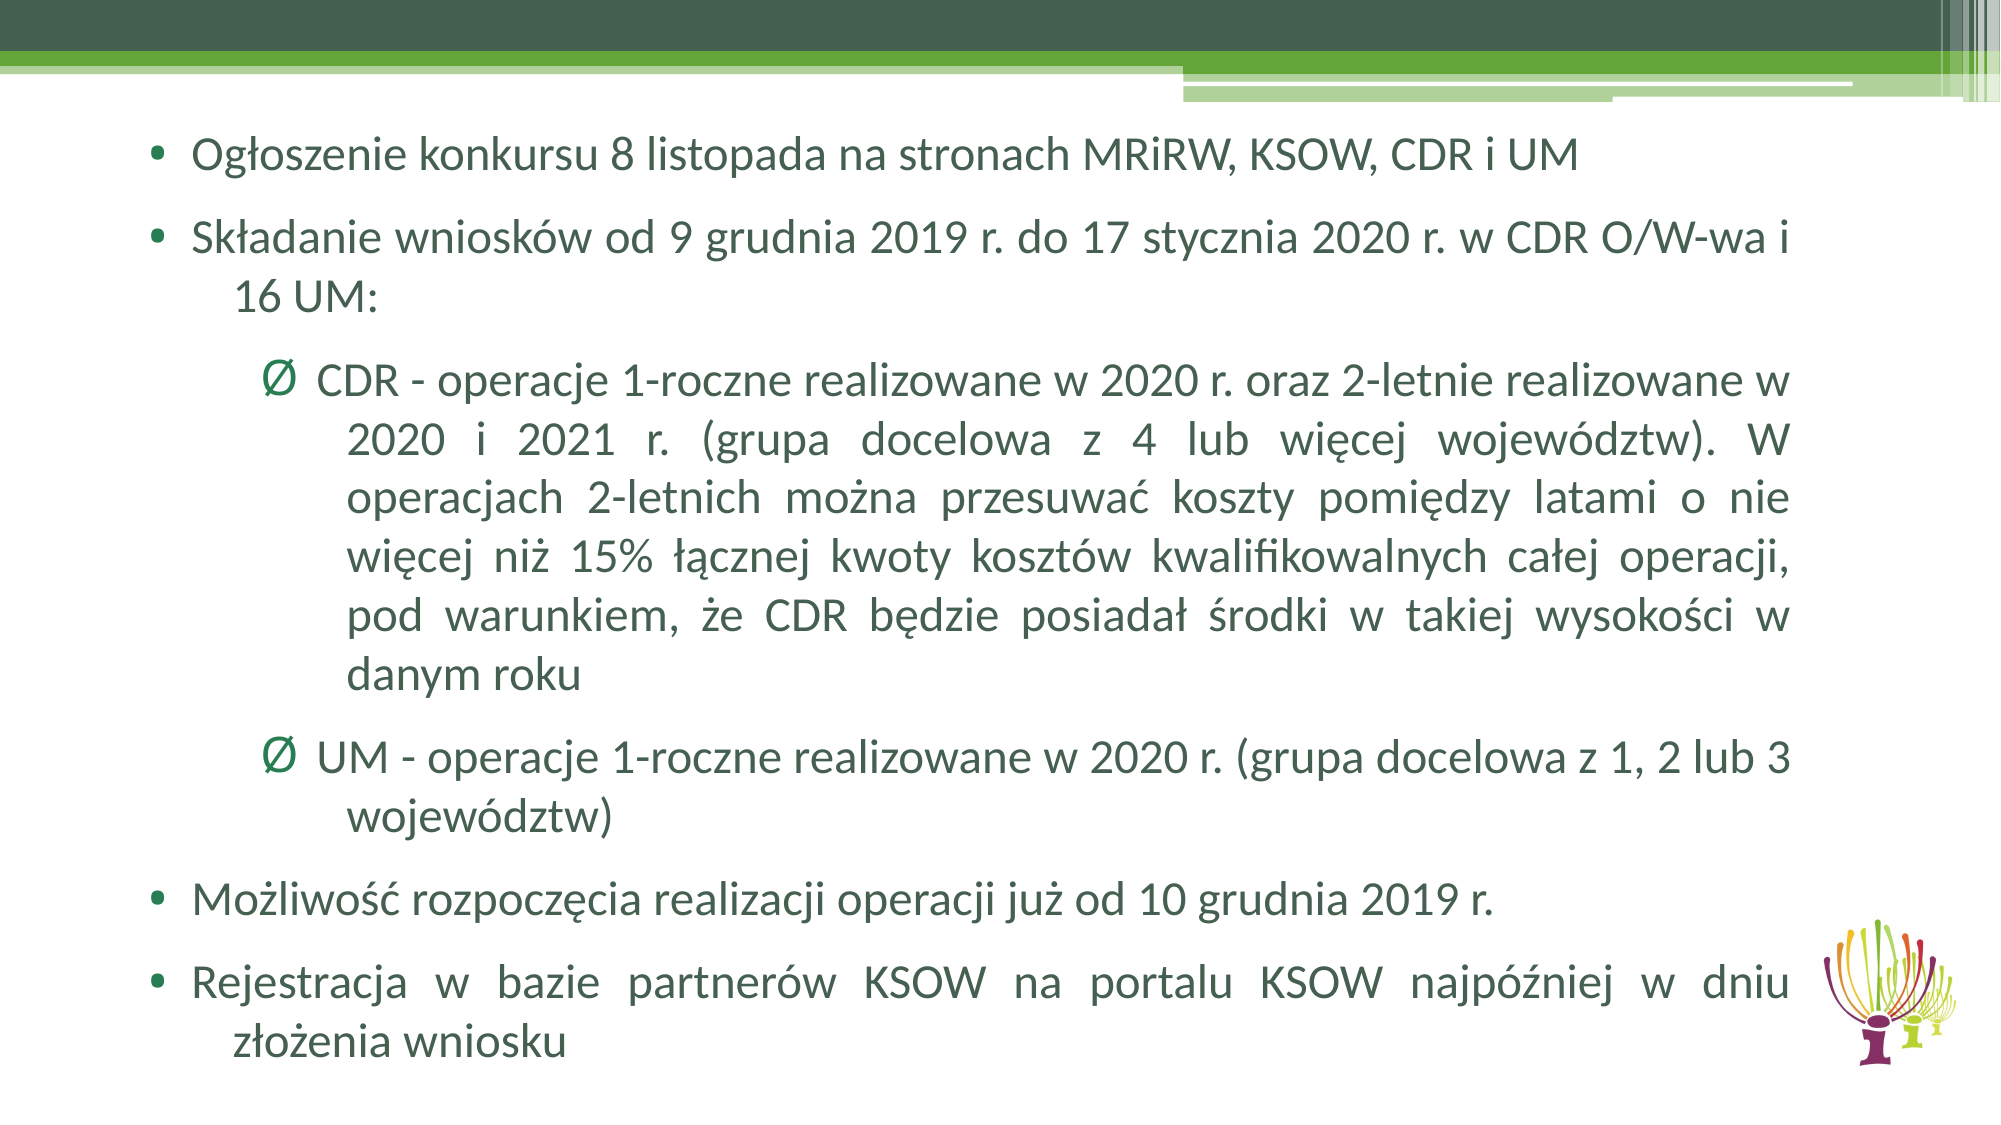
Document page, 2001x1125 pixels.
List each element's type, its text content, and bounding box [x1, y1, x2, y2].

picture [1807, 903, 1965, 1082]
list Ogłoszenie konkursu 8 listopada na stronach MRiRW, KSOW, CDR i UM Składanie wniosków od 9 grudnia 2019 r. do 17 stycznia 2020 r. w CDR O/W-wa i 16 UM: CDR - operacje 1-roczne realizowane w 2020 r. oraz 2-letnie realizowane w 2020 i 2021 r. (grupa docelowa z 4 lub więcej województw). W operacjach 2-letnich można przesuwać koszty pomiędzy latami o nie więcej niż 15% łącznej kwoty kosztów kwalifikowalnych całej operacji, pod warunkiem, że CDR będzie posiadał środki w takiej wysokości w danym roku UM - operacje 1-roczne realizowane w 2020 r. (grupa docelowa z 1, 2 lub 3 województw) Możliwość rozpoczęcia realizacji operacji już od 10 grudnia 2019 r. Rejestracja w bazie partnerów KSOW na portalu KSOW najpóźniej w dniu złożenia wniosku [99, 114, 1808, 1082]
